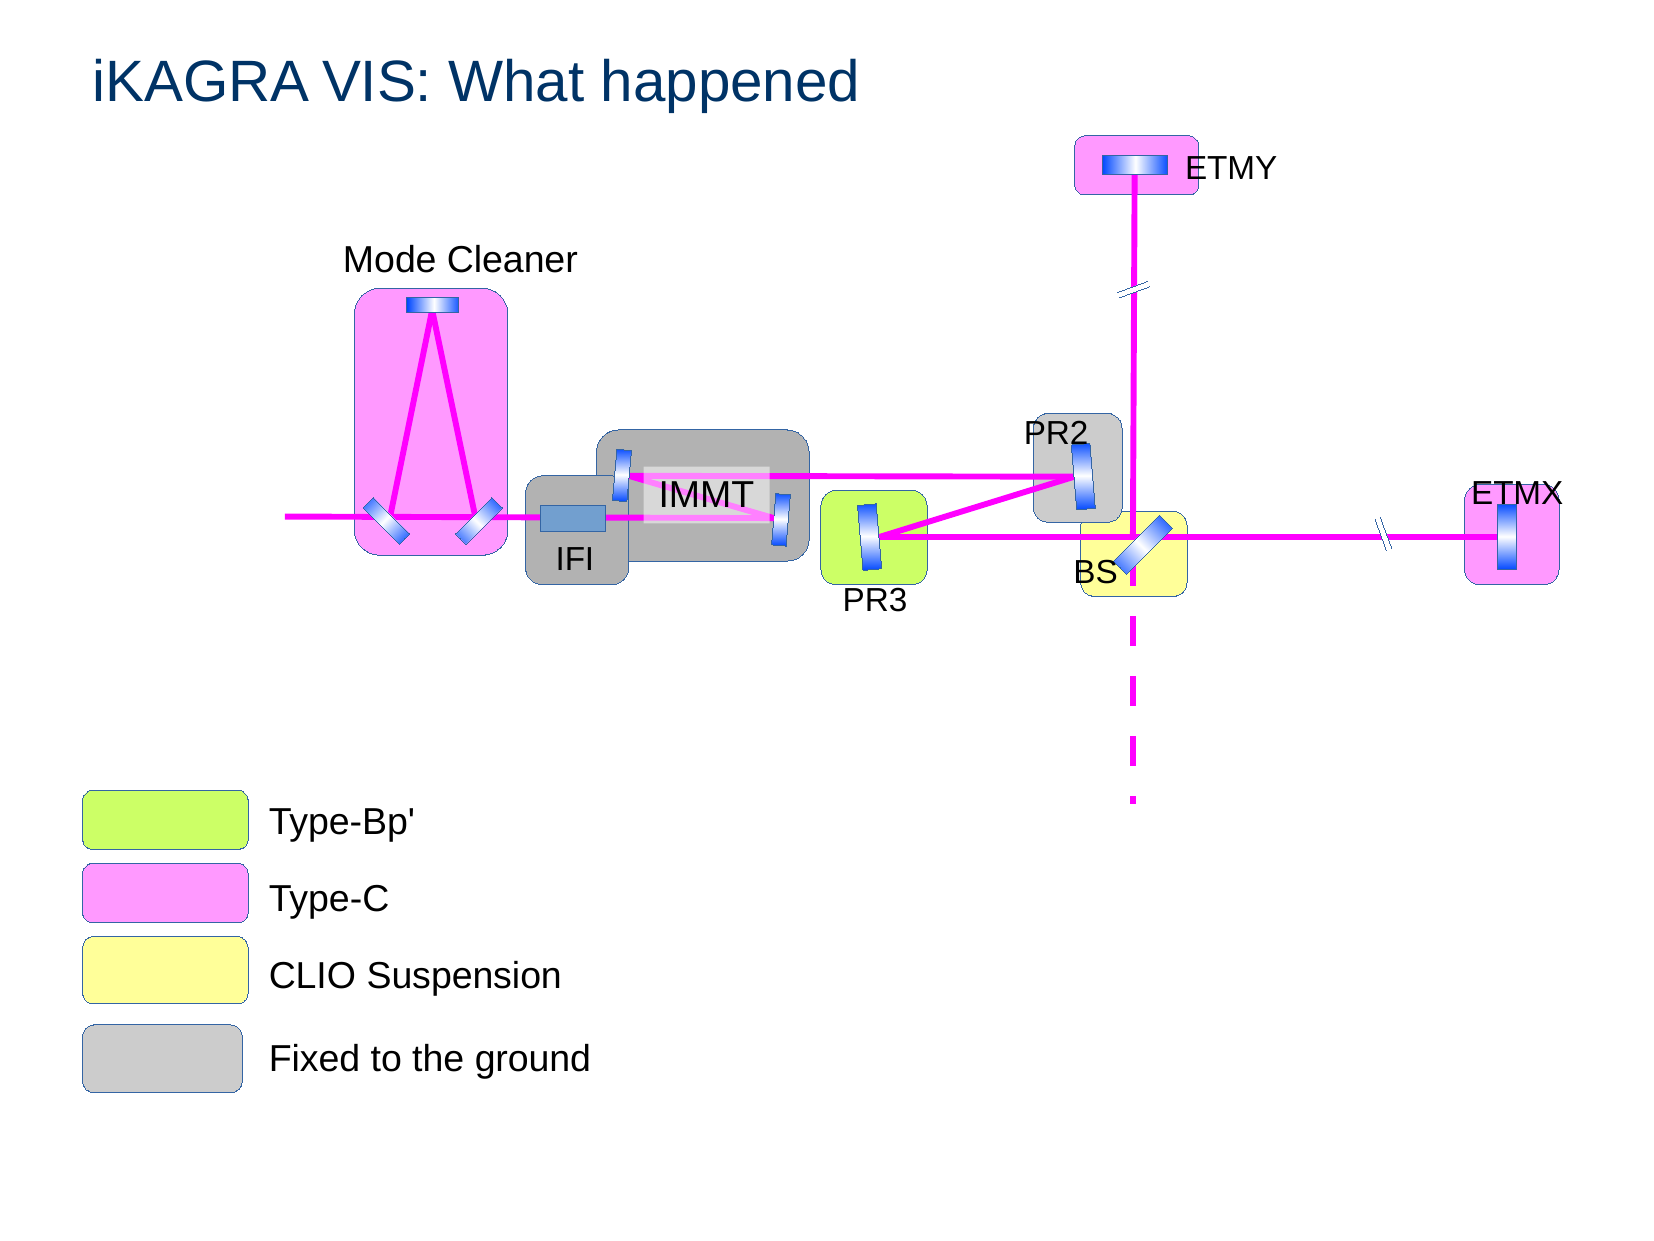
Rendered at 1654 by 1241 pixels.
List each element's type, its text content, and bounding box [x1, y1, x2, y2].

text_box [820, 490, 928, 582]
text_box [1080, 511, 1188, 597]
text_box [1033, 413, 1130, 534]
text_box iKAGRA VIS: What happened [77, 41, 893, 121]
text_box [82, 863, 249, 923]
text_box [903, 526, 928, 534]
text_box IMMT [643, 466, 770, 524]
text_box ETMX [1456, 467, 1579, 520]
text_box PR3 [827, 574, 923, 627]
text_box ETMY [1170, 141, 1293, 194]
text_box [1033, 480, 1050, 486]
text_box [1376, 518, 1391, 551]
text_box CLIO Suspension [253, 947, 577, 1004]
text_box [82, 790, 249, 850]
text_box [354, 289, 508, 556]
text_box IFI [540, 532, 644, 585]
text_box Fixed to the ground [253, 1029, 606, 1087]
text_box [1118, 281, 1151, 297]
text_box Type-Bp' [254, 793, 431, 851]
text_box PR2 [1008, 406, 1109, 459]
text_box [525, 429, 810, 585]
text_box [1464, 520, 1560, 585]
text_box [82, 1024, 243, 1093]
text_box Mode Cleaner [328, 231, 593, 289]
text_box [1074, 135, 1198, 195]
text_box [82, 936, 249, 1004]
text_box BS [1058, 546, 1133, 599]
text_box Type-C [253, 870, 405, 928]
